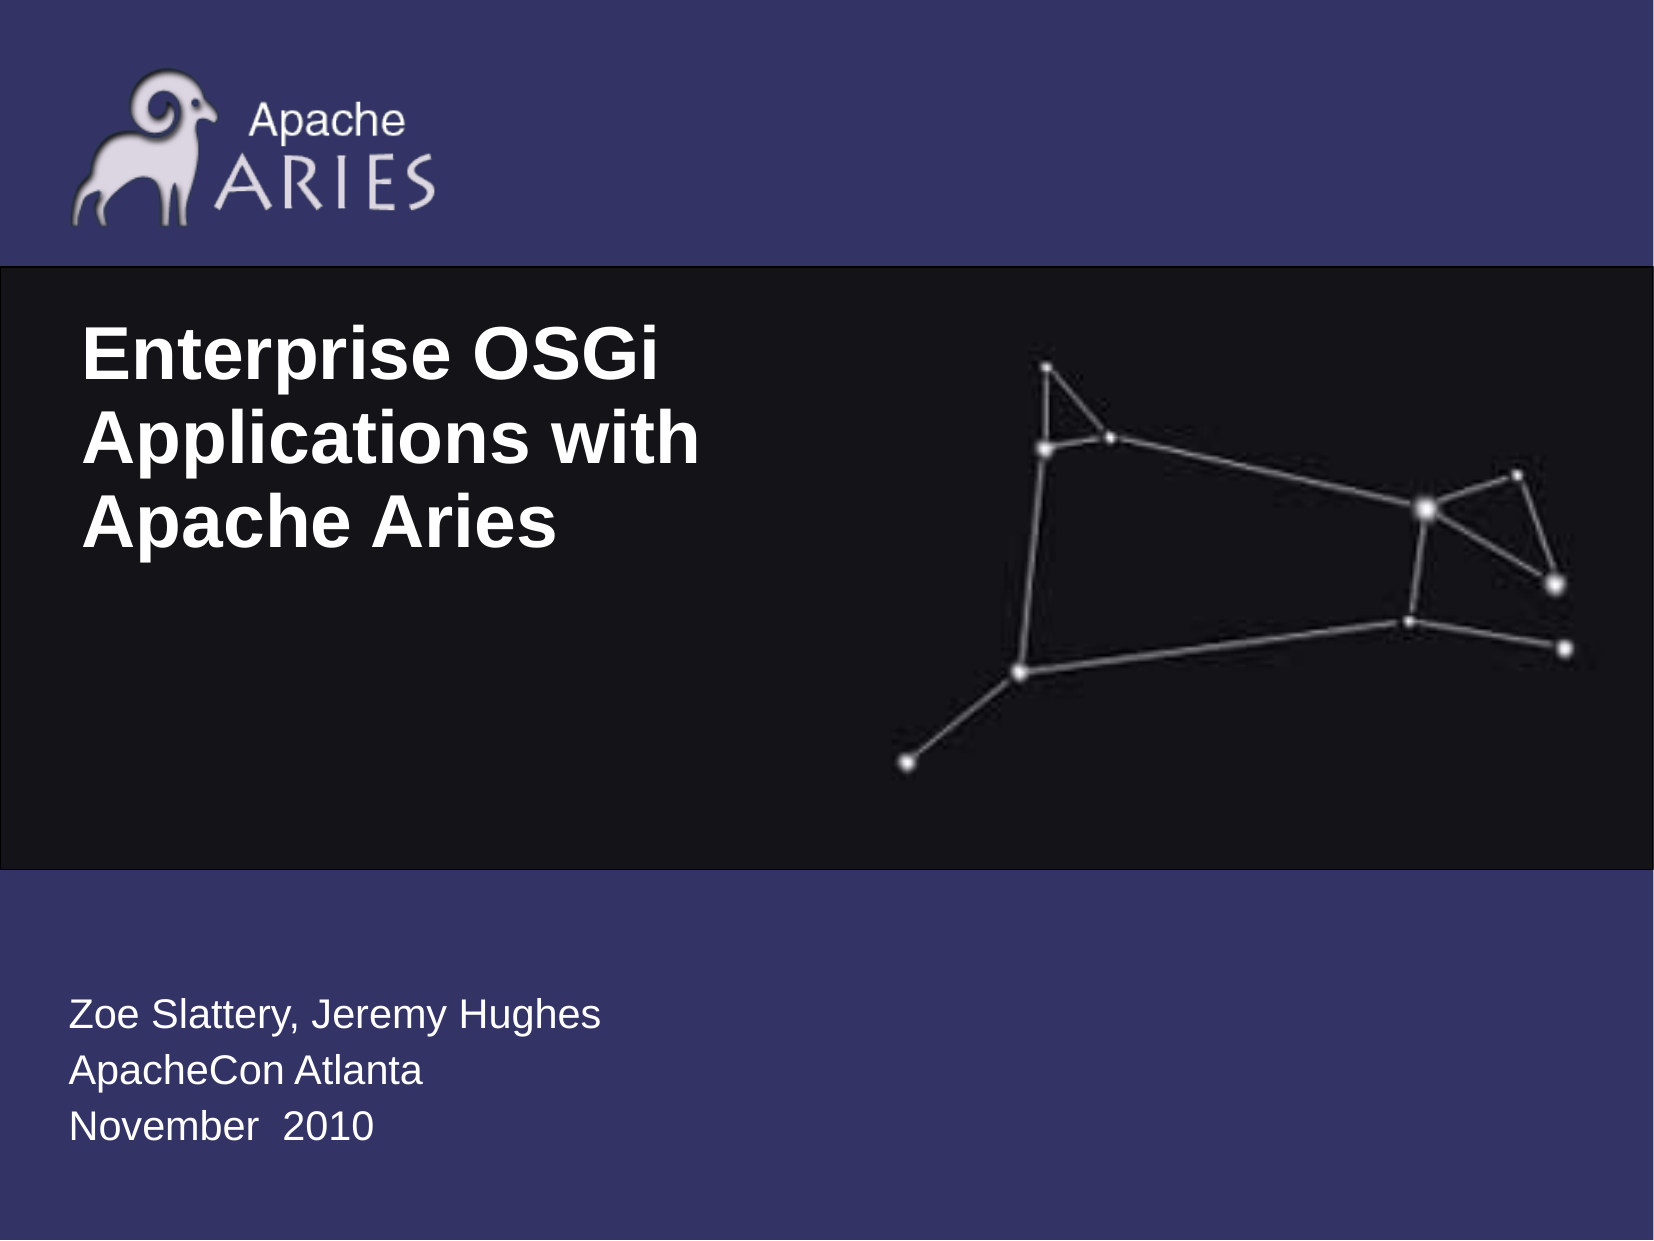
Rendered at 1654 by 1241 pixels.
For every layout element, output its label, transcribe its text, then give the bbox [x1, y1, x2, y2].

picture [52, 62, 454, 235]
subtitle Zoe Slattery, Jeremy Hughes ApacheCon Atlanta November 2010 [68, 991, 896, 1149]
picture [825, 287, 1636, 839]
title Enterprise OSGi Applications with Apache Aries [66, 303, 886, 823]
